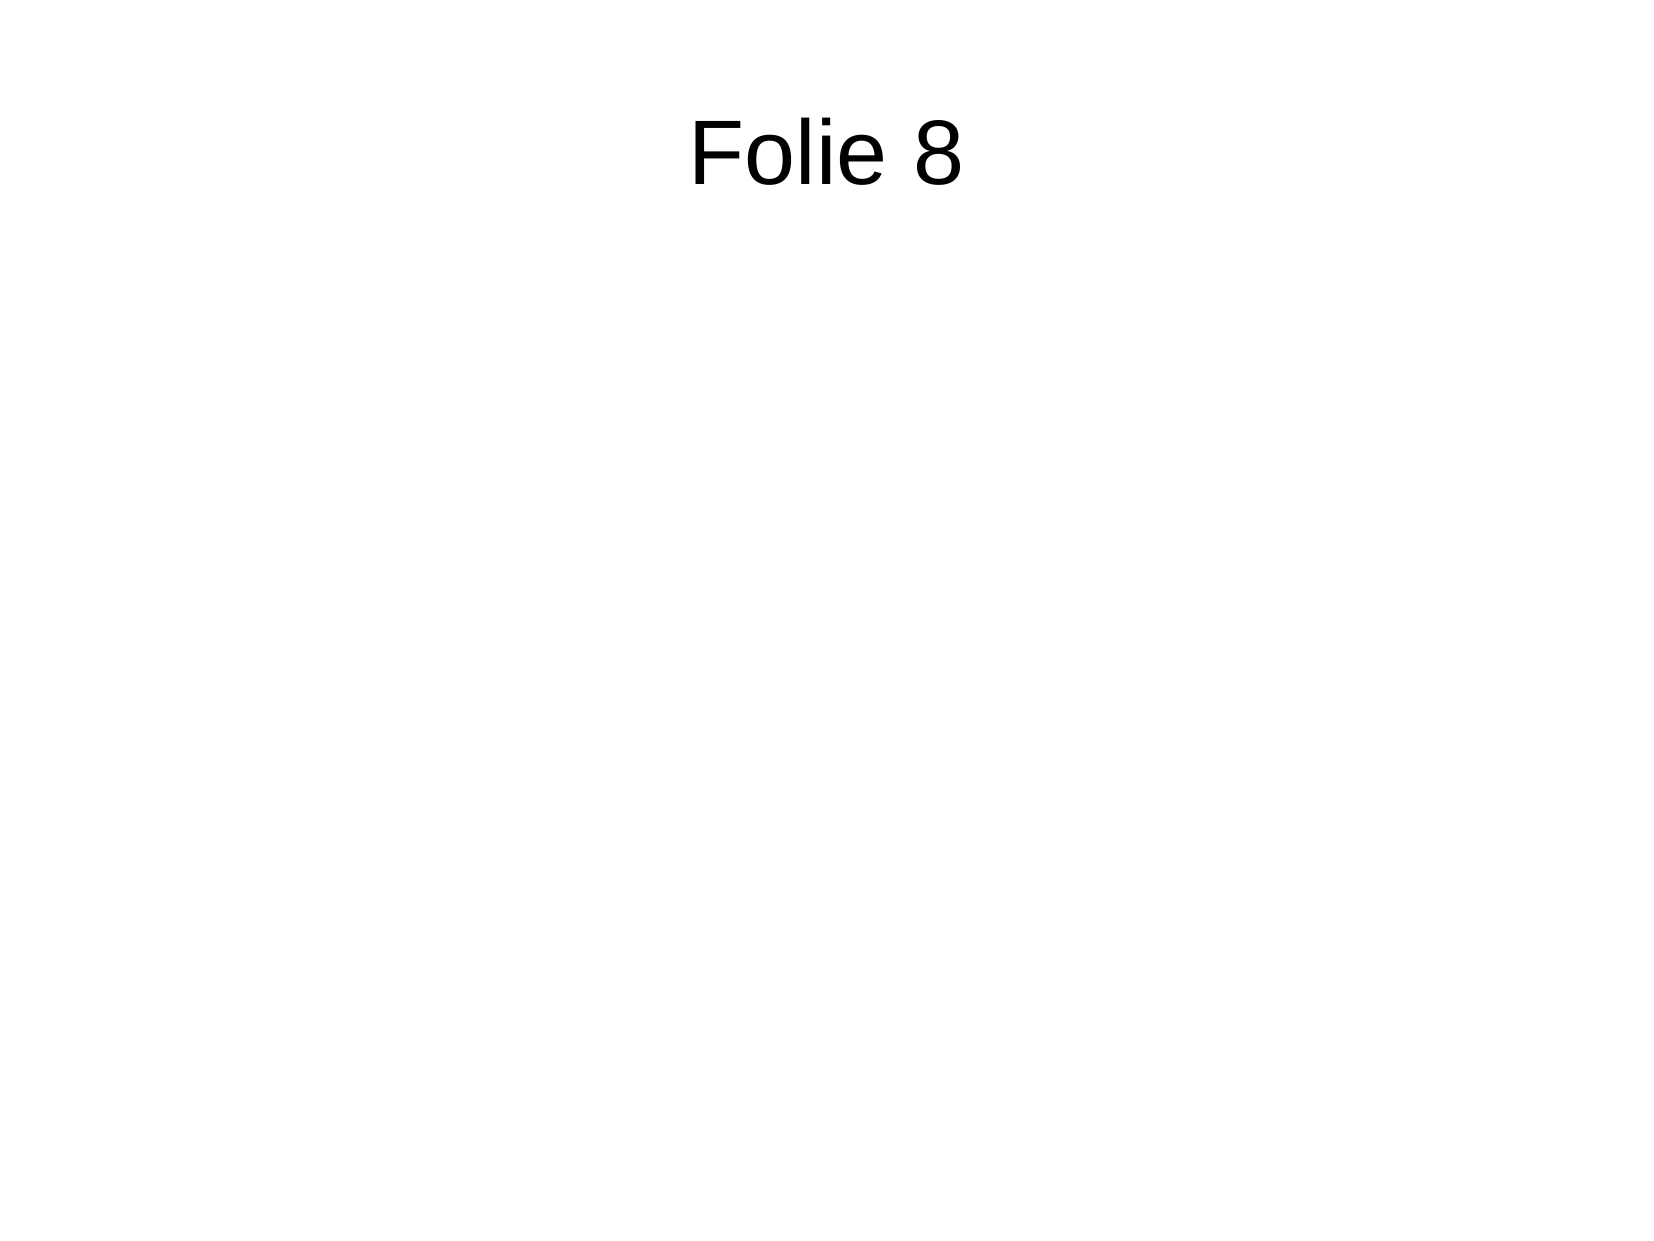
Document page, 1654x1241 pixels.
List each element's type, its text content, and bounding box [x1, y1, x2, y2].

title Folie 8 [82, 49, 1571, 257]
